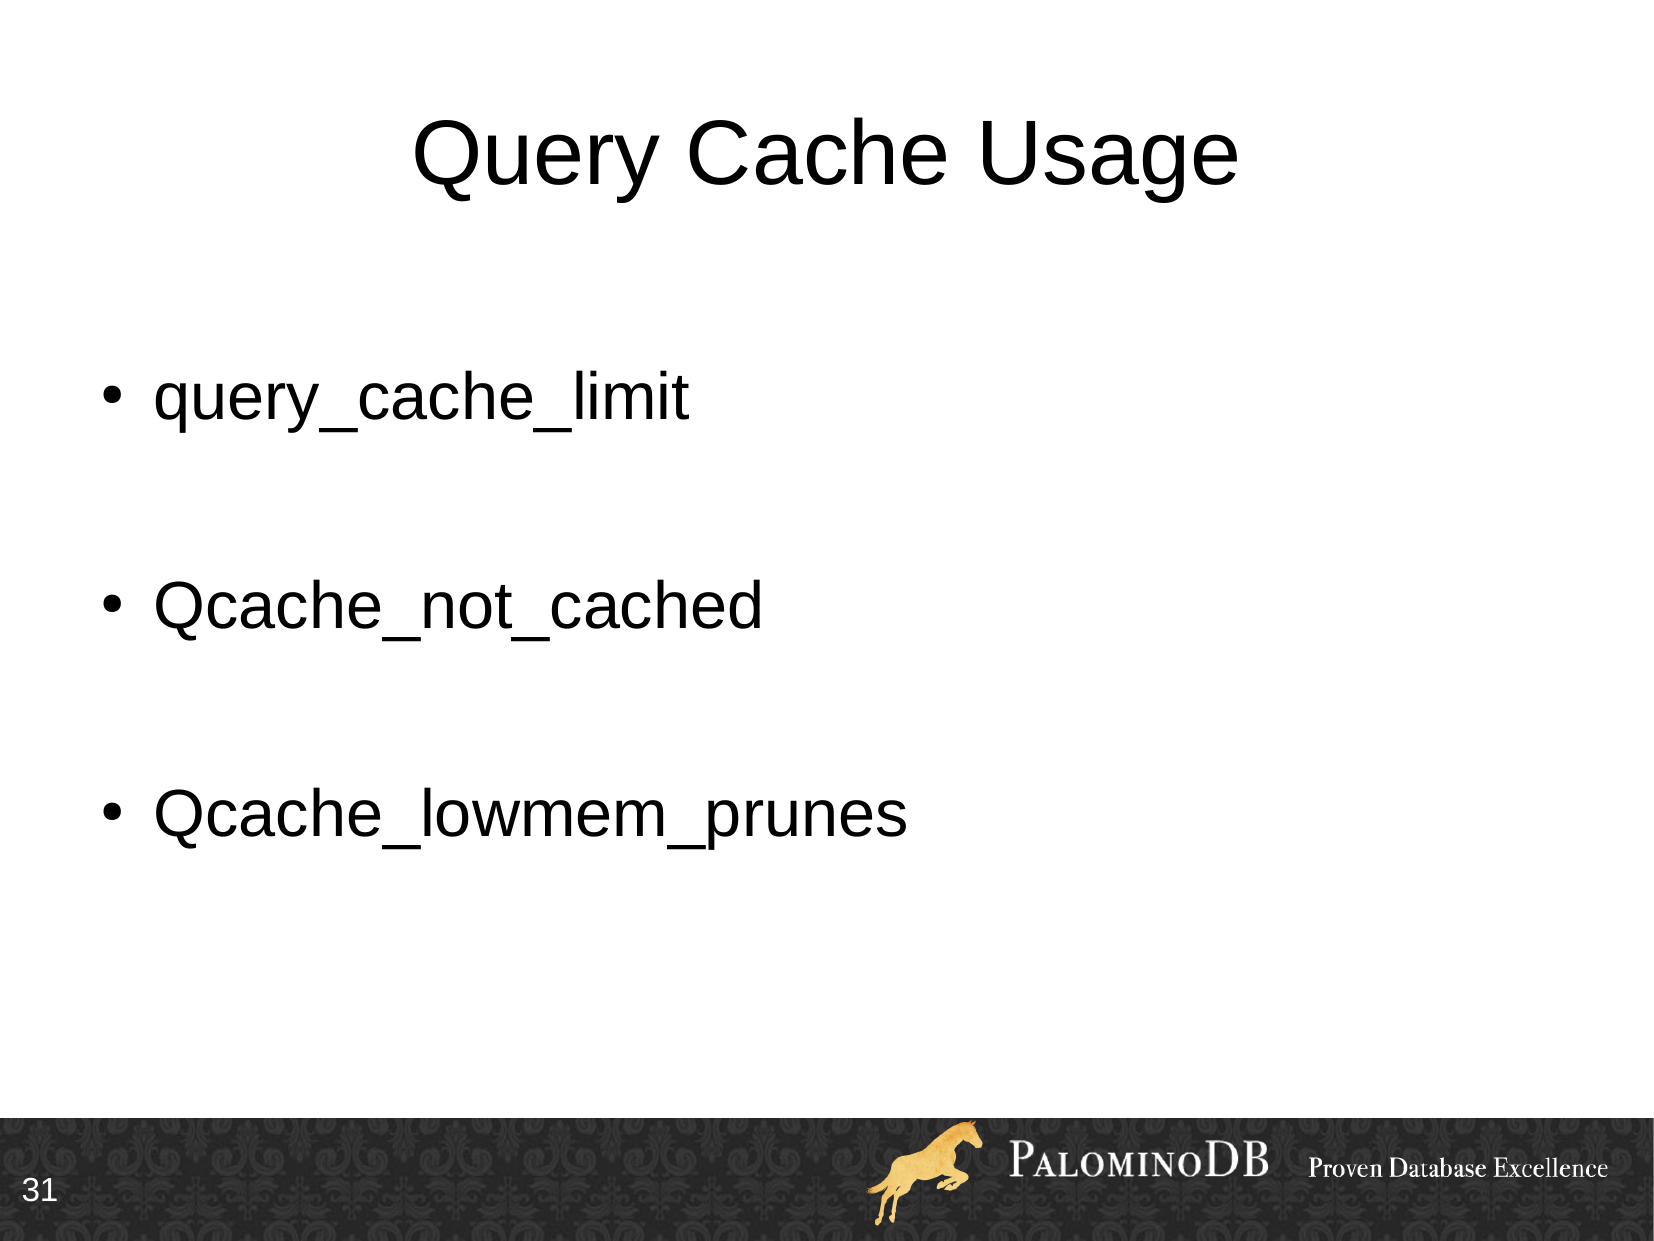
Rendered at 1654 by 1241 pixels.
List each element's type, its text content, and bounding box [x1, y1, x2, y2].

title Query Cache Usage [82, 49, 1571, 254]
picture [0, 1109, 1654, 1241]
list query_cache_limit Qcache_not_cached Qcache_lowmem_prunes [82, 254, 1571, 1074]
